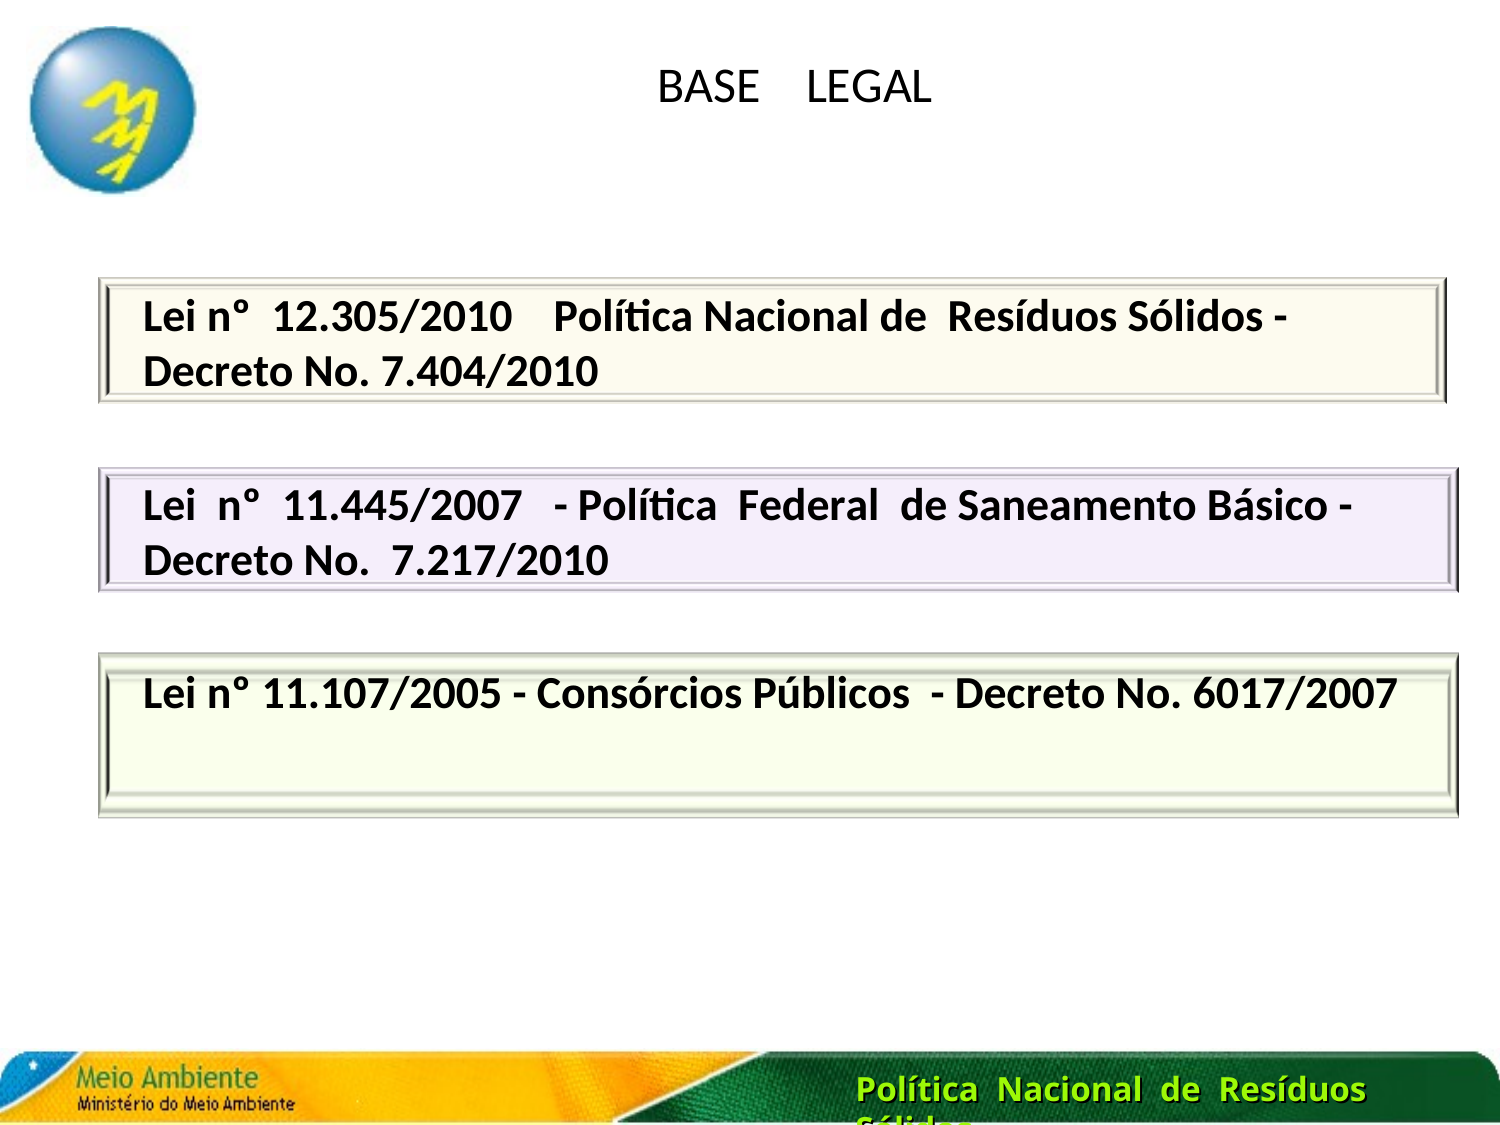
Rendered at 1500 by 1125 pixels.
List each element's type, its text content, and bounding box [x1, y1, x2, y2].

picture [0, 1048, 1500, 1125]
text_box Lei nº 11.445/2007 - Política Federal de Saneamento Básico - Decreto No. 7.217/2010 [100, 467, 1459, 592]
picture [96, 465, 1461, 596]
picture [26, 26, 202, 197]
text_box BASE LEGAL [88, 29, 1500, 148]
text_box Lei nº 11.107/2005 - Consórcios Públicos - Decreto No. 6017/2007 [100, 656, 1459, 726]
text_box Lei nº 12.305/2010 Política Nacional de Resíduos Sólidos - Decreto No. 7.404/2010 [100, 278, 1447, 403]
picture [96, 275, 1449, 407]
picture [96, 649, 1461, 823]
picture [29, 1060, 39, 1071]
